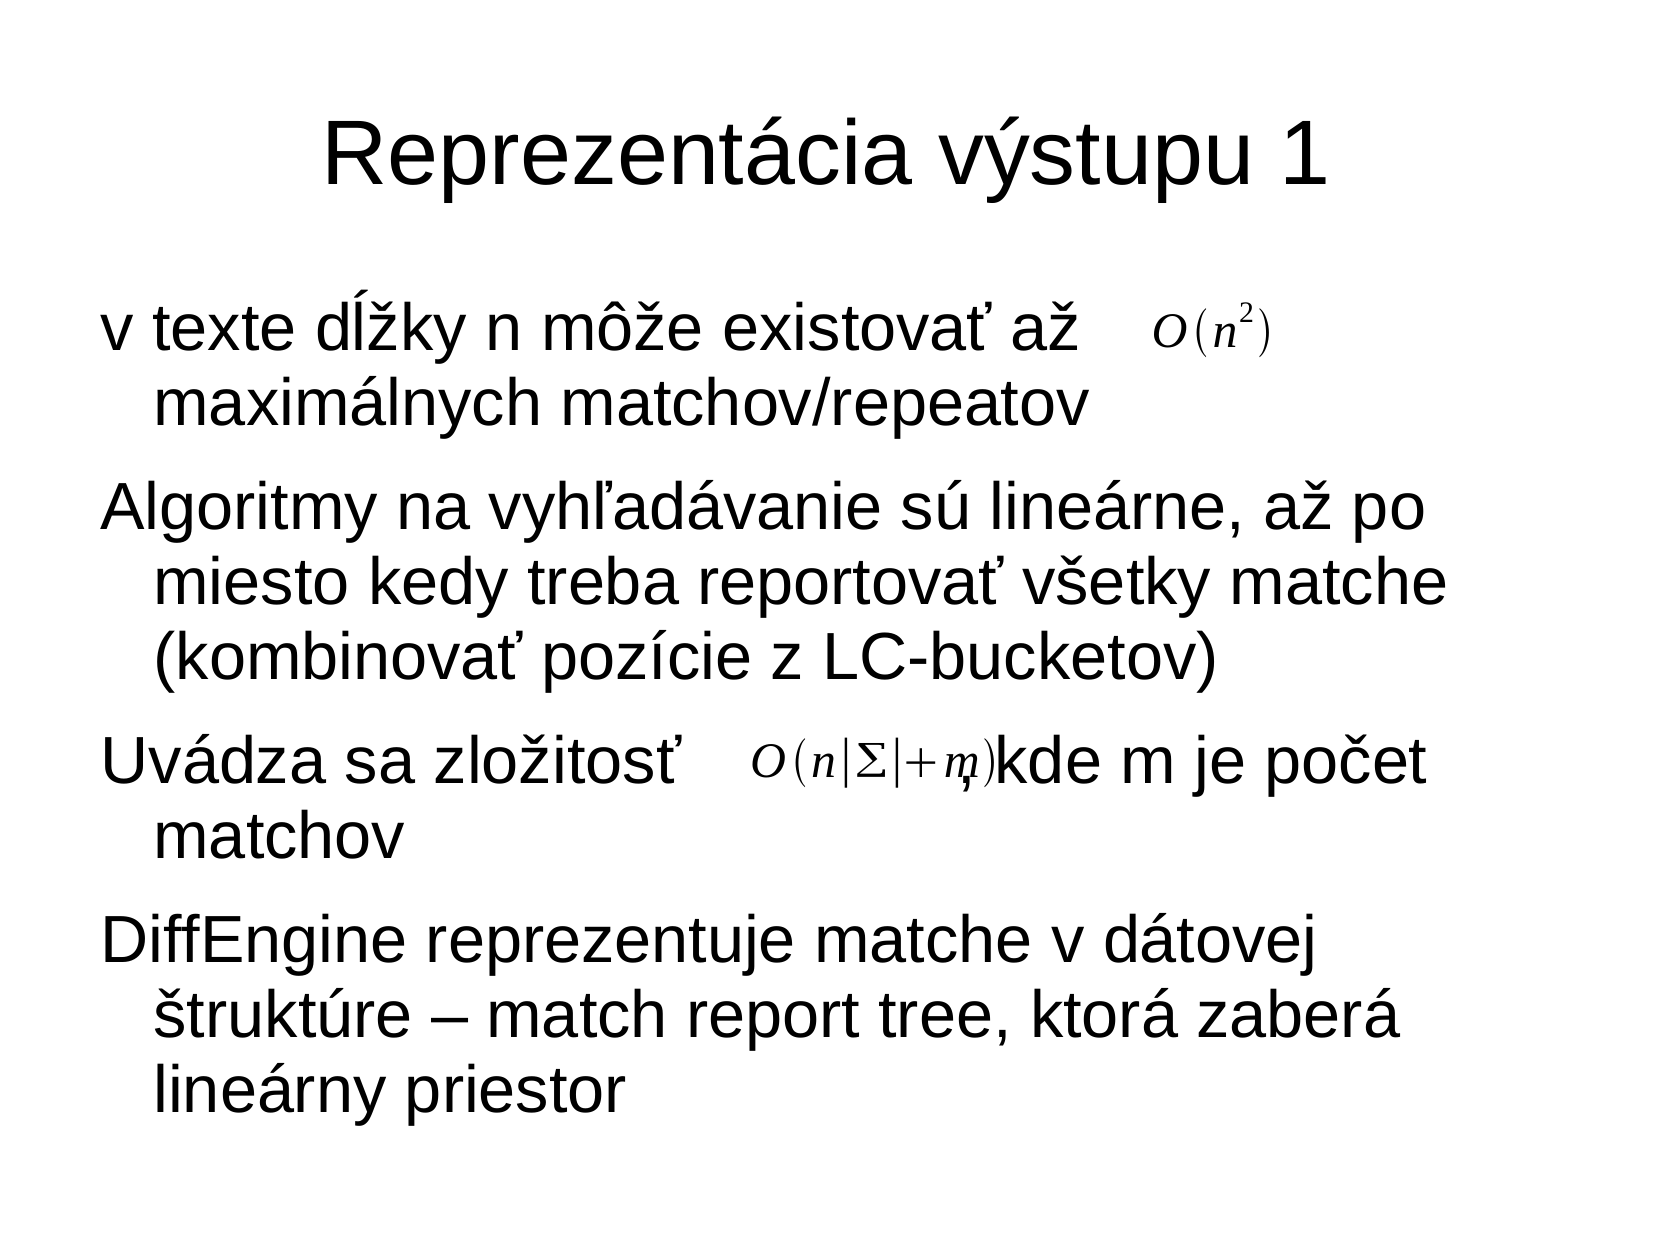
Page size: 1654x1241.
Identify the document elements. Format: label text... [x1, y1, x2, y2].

chart [750, 732, 999, 794]
list v texte dĺžky n môže existovať až maximálnych matchov/repeatov Algoritmy na vyhľadávanie sú lineárne, až po miesto kedy treba reportovať všetky matche (kombinovať pozície z LC-bucketov) Uvádza sa zložitosť , kde m je počet matchov DiffEngine reprezentuje matche v dátovej štruktúre – match report tree, ktorá zaberá lineárny priestor [82, 290, 1571, 1127]
title Reprezentácia výstupu 1 [82, 49, 1571, 257]
chart [1151, 295, 1273, 361]
